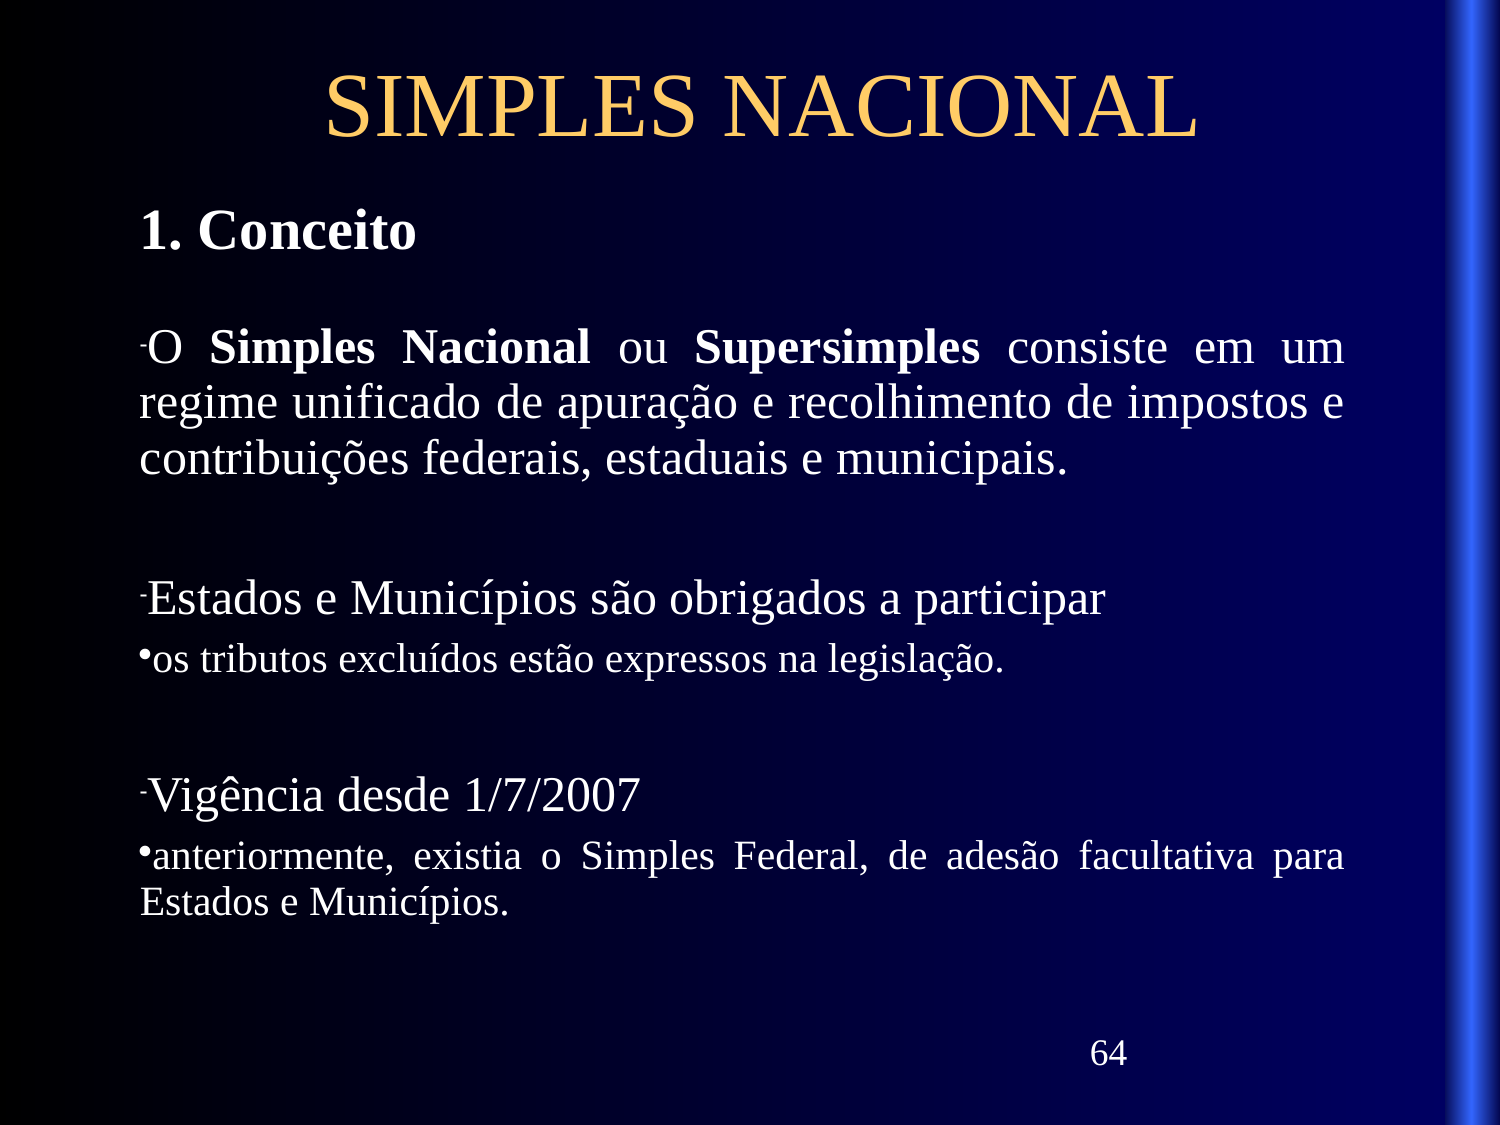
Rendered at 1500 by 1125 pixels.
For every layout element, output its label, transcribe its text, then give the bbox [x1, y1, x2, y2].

text_box 1. Conceito O Simples Nacional ou Supersimples consiste em um regime unificado de apuração e recolhimento de impostos e contribuições federais, estaduais e municipais. Estados e Municípios são obrigados a participar os tributos excluídos estão expressos na legislação. Vigência desde 1/7/2007 anteriormente, existia o Simples Federal, de adesão facultativa para Estados e Municípios. [125, 189, 1401, 1090]
title SIMPLES NACIONAL [125, 37, 1401, 188]
